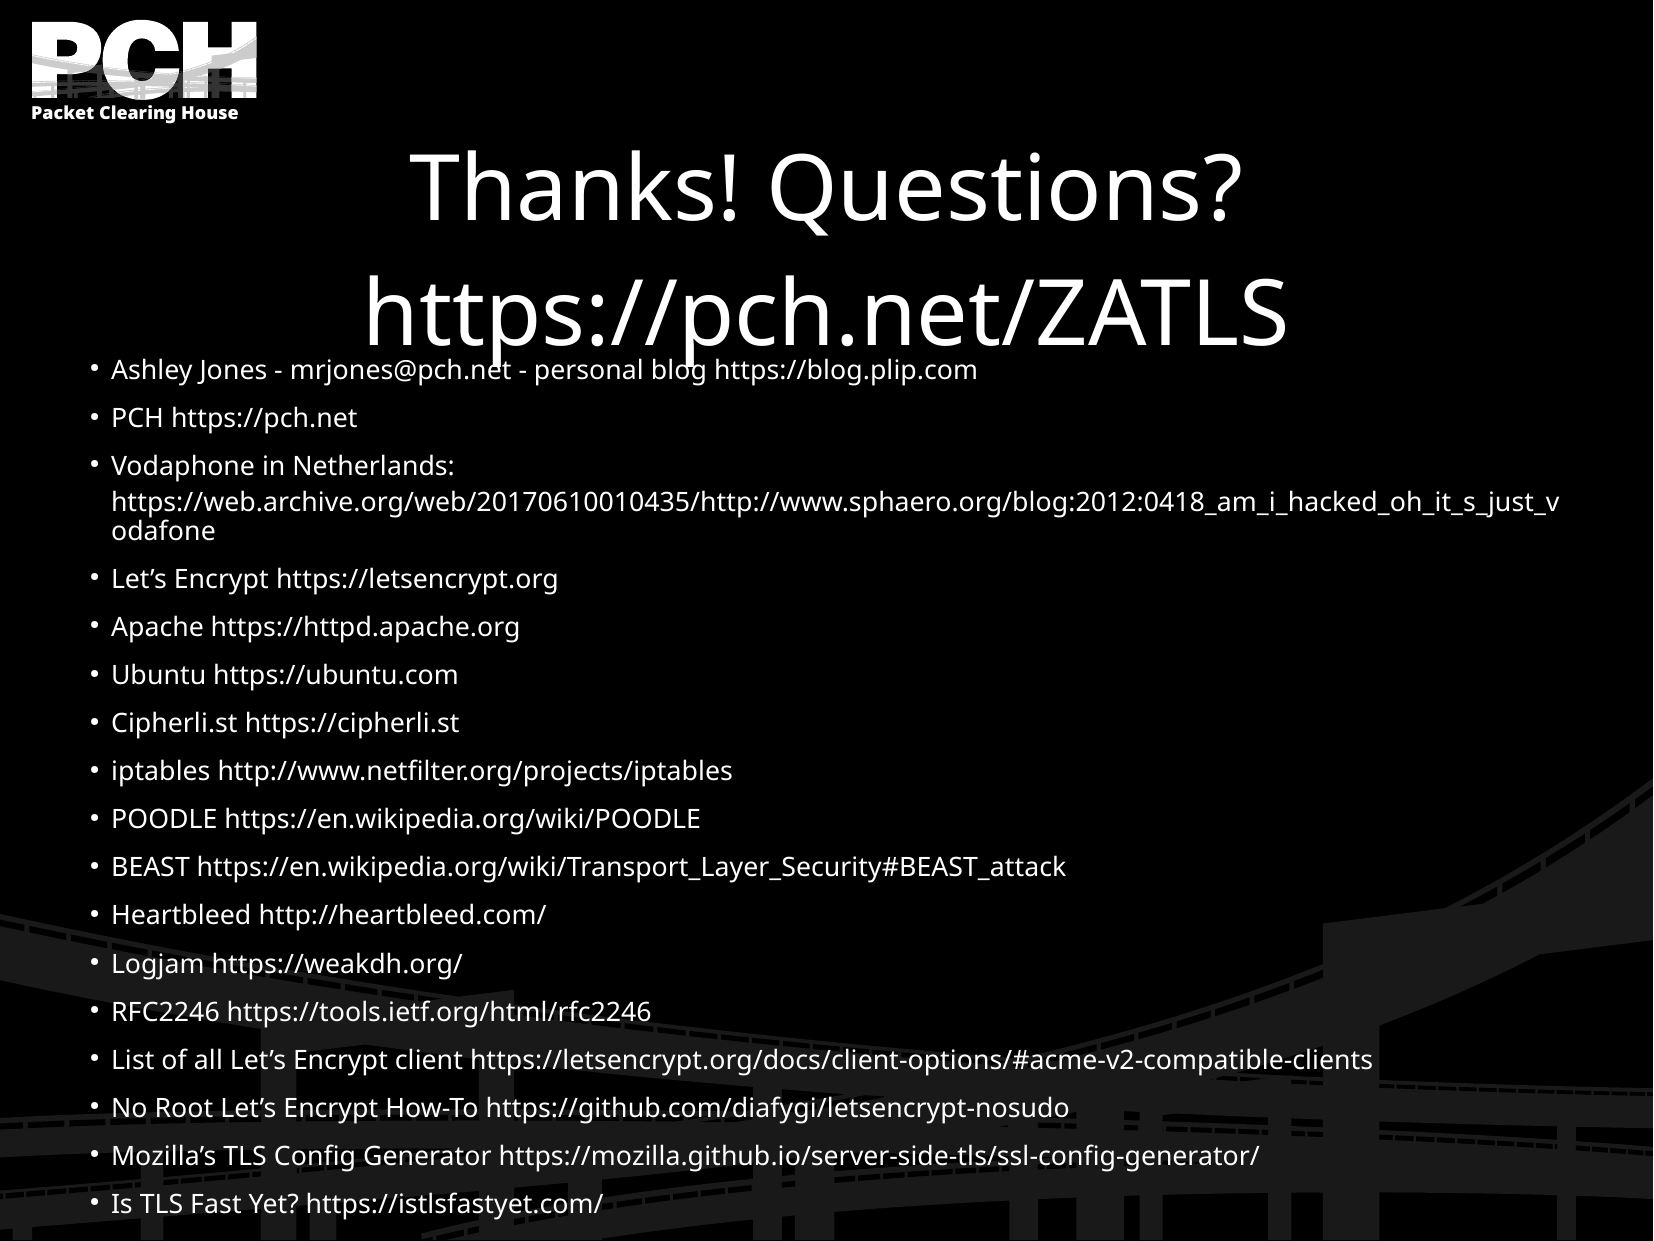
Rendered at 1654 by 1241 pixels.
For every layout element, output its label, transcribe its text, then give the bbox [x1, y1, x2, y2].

title Thanks! Questions? https://pch.net/ZATLS [0, 143, 1653, 352]
list Ashley Jones - mrjones@pch.net - personal blog https://blog.plip.com PCH https://pch.net Vodaphone in Netherlands: https://web.archive.org/web/20170610010435/http://www.sphaero.org/blog:2012:0418_am_i_hacked_oh_it_s_just_vodafone Let’s Encrypt https://letsencrypt.org Apache https://httpd.apache.org Ubuntu https://ubuntu.com Cipherli.st https://cipherli.st iptables http://www.netfilter.org/projects/iptables POODLE https://en.wikipedia.org/wiki/POODLE BEAST https://en.wikipedia.org/wiki/Transport_Layer_Security#BEAST_attack Heartbleed http://heartbleed.com/ Logjam https://weakdh.org/ RFC2246 https://tools.ietf.org/html/rfc2246 List of all Let’s Encrypt client https://letsencrypt.org/docs/client-options/#acme-v2-compatible-clients No Root Let’s Encrypt How-To https://github.com/diafygi/letsencrypt-nosudo Mozilla’s TLS Config Generator https://mozilla.github.io/server-side-tls/ssl-config-generator/ Is TLS Fast Yet? https://istlsfastyet.com/ [82, 351, 1571, 1216]
